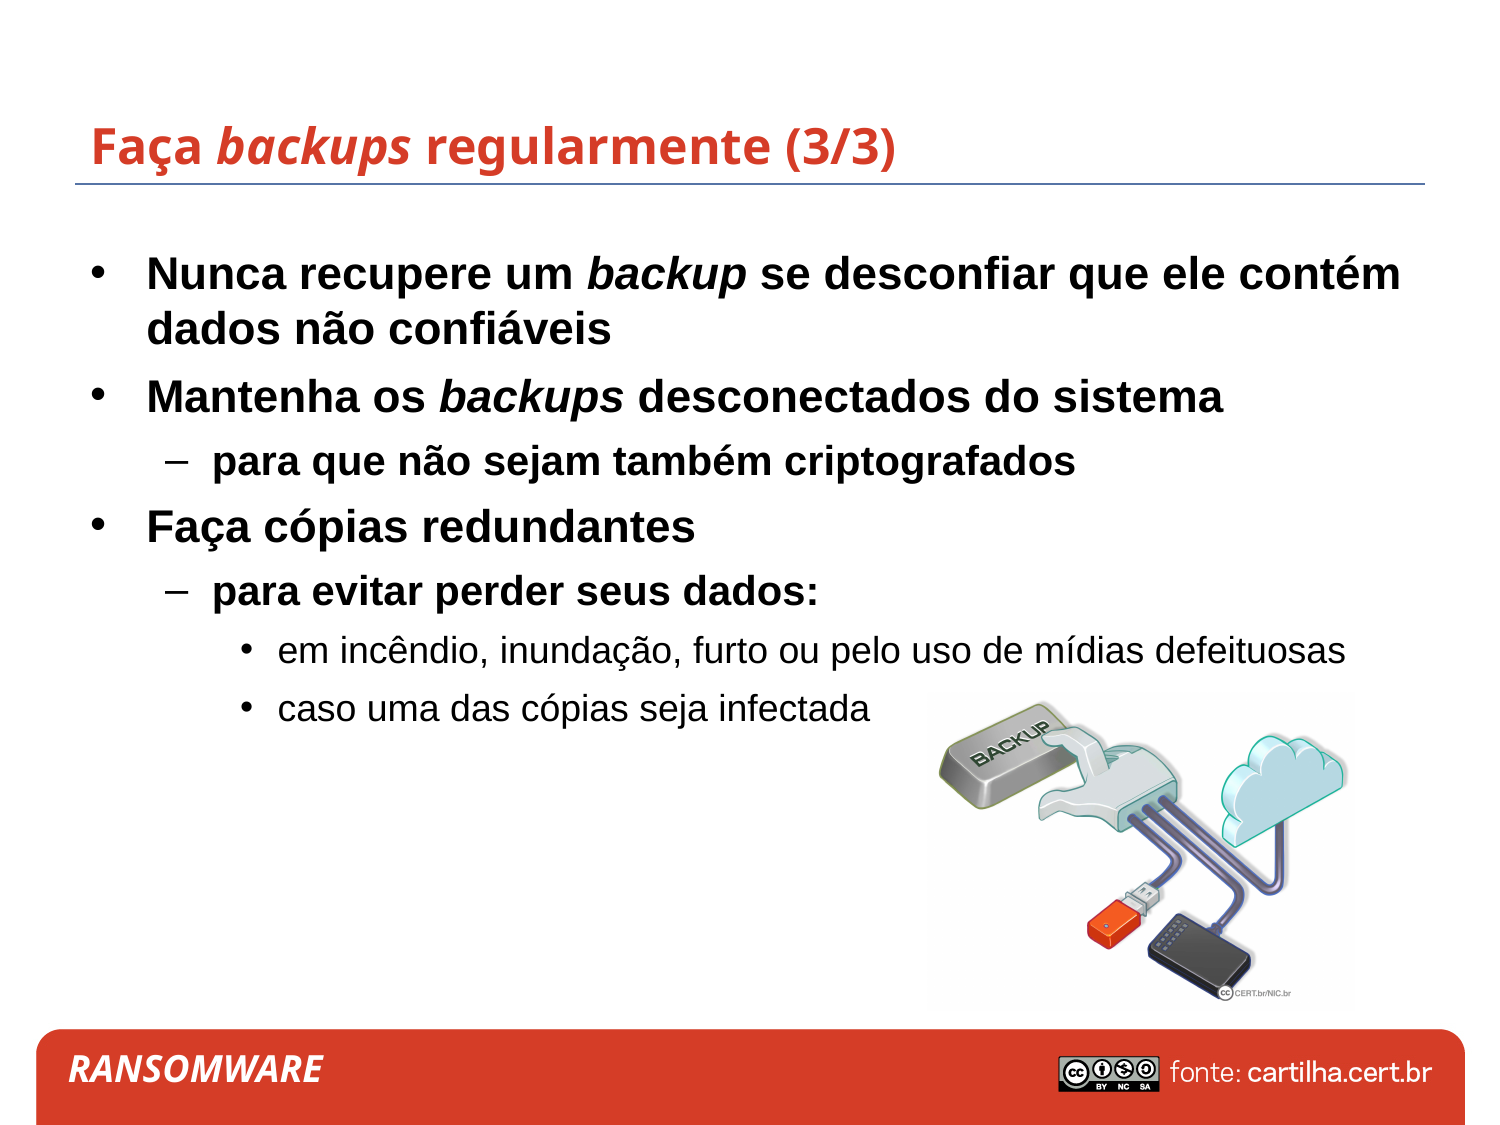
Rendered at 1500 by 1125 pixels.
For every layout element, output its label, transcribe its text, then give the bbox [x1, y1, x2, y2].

title Faça backups regularmente (3/3) [75, 54, 1425, 182]
list Nunca recupere um backup se desconfiar que ele contém dados não confiáveis Mantenha os backups desconectados do sistema para que não sejam também criptografados Faça cópias redundantes para evitar perder seus dados: em incêndio, inundação, furto ou pelo uso de mídias defeituosas caso uma das cópias seja infectada [75, 236, 1425, 979]
picture [0, 0, 1500, 1125]
